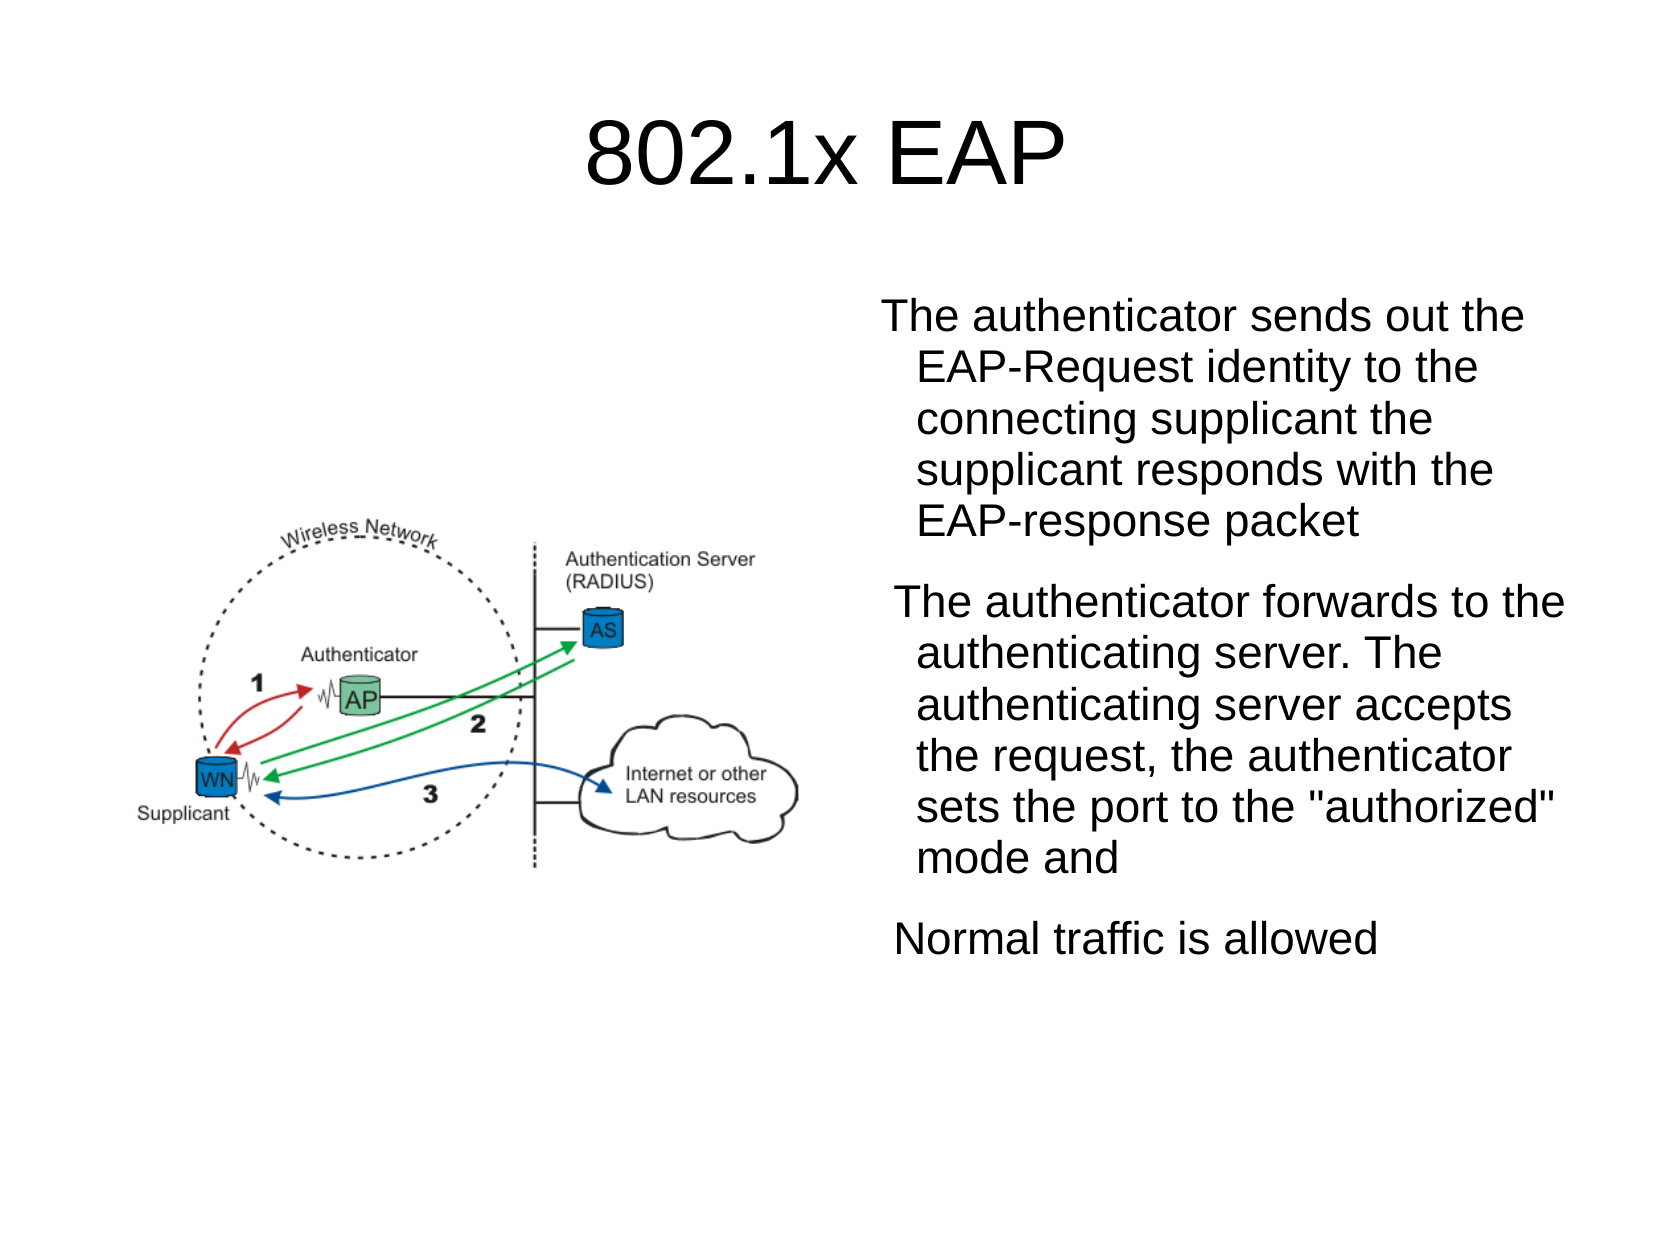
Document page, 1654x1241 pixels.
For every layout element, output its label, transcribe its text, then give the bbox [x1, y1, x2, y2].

list The authenticator sends out the EAP-Request identity to the connecting supplicant the supplicant responds with the EAP-response packet The authenticator forwards to the authenticating server. The authenticating server accepts the request, the authenticator sets the port to the "authorized" mode and Normal traffic is allowed [845, 290, 1572, 1109]
picture [82, 513, 809, 885]
title 802.1x EAP [82, 49, 1571, 257]
